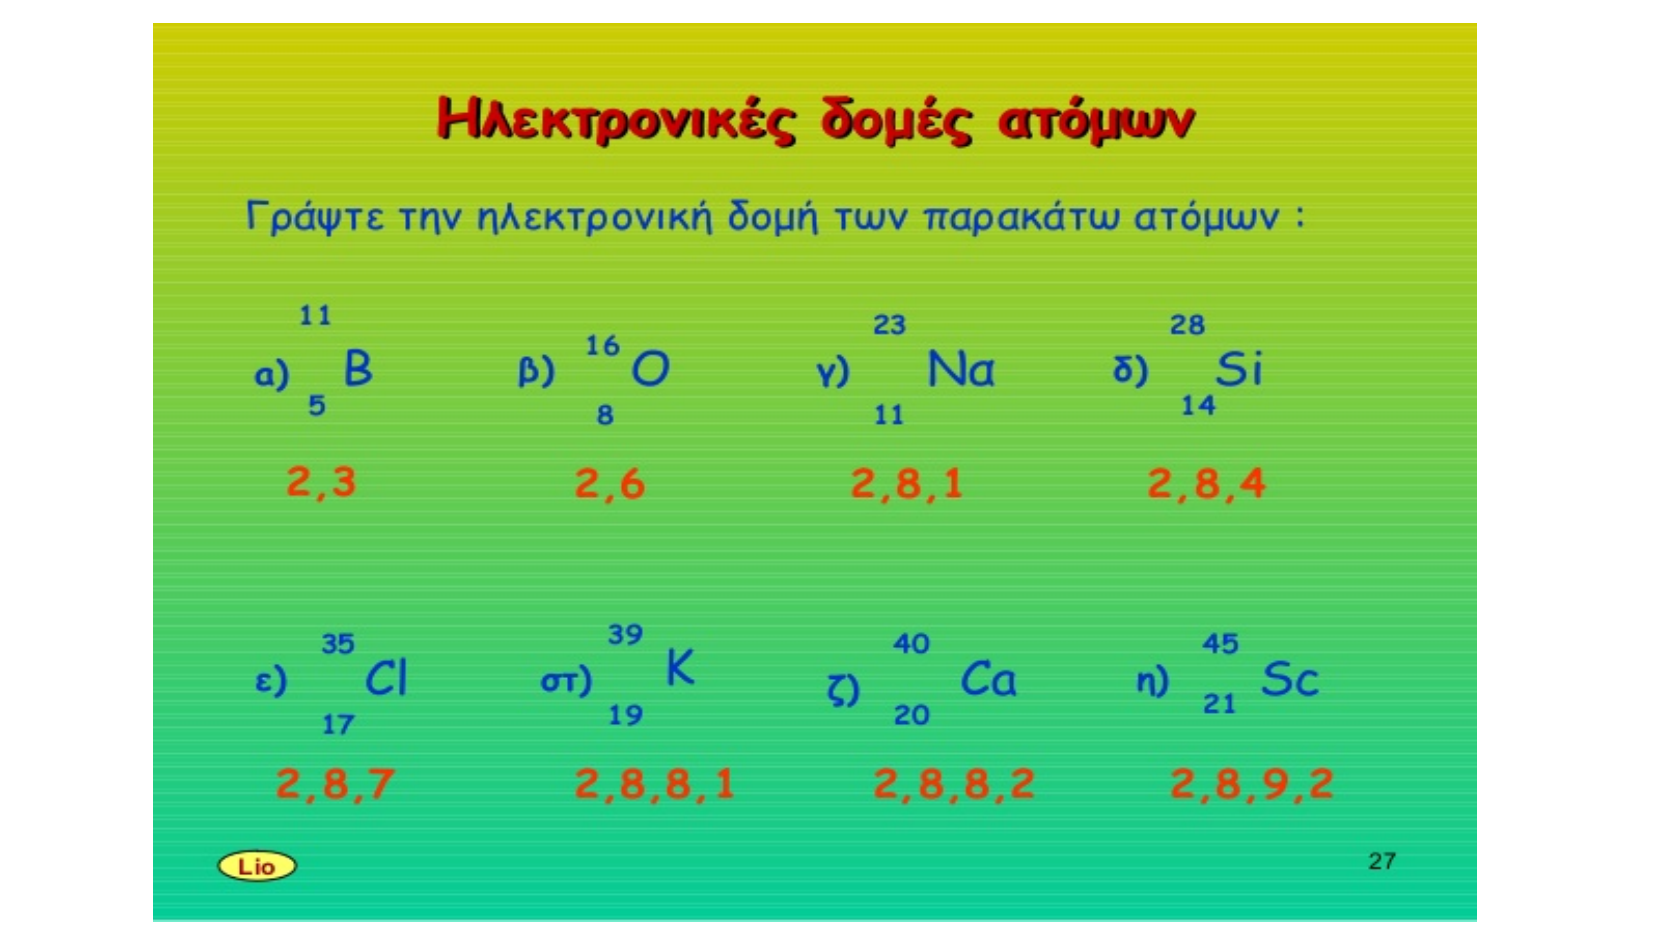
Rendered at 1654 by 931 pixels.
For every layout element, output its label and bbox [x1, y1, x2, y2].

picture [153, 23, 1477, 922]
